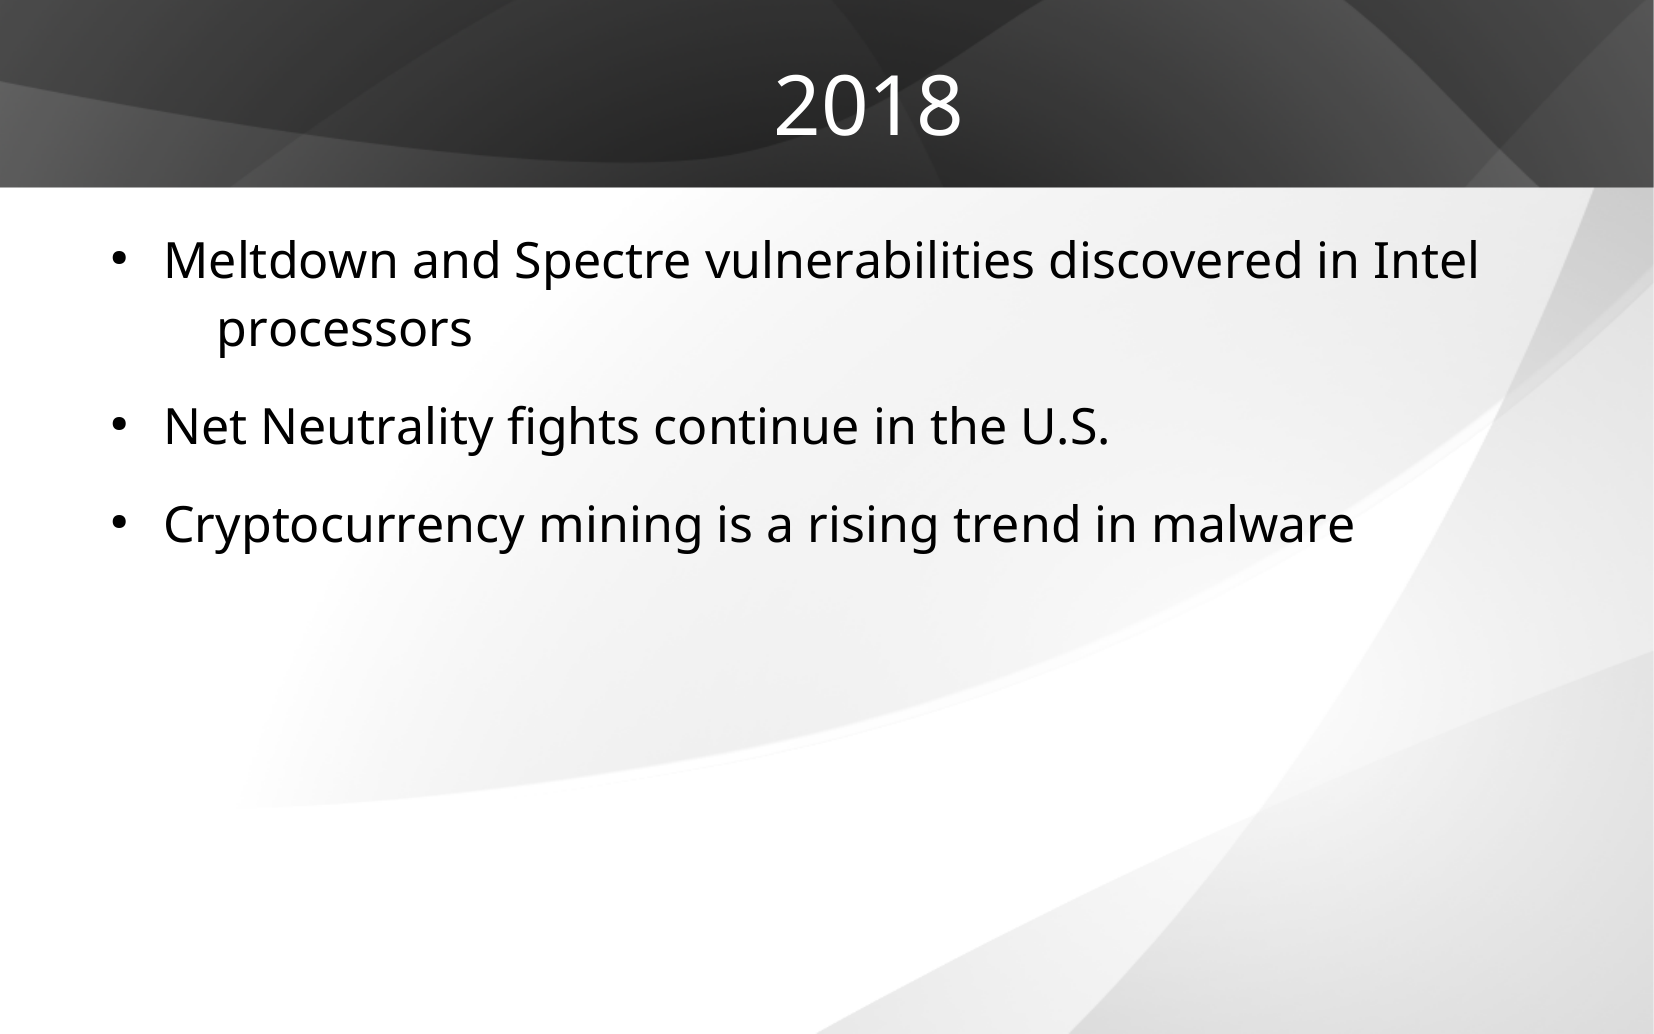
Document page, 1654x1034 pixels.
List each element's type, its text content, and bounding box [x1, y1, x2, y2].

list Meltdown and Spectre vulnerabilities discovered in Intel processors Net Neutrality fights continue in the U.S. Cryptocurrency mining is a rising trend in malware [75, 225, 1613, 1013]
picture [0, 0, 1654, 1034]
title 2018 [124, 0, 1613, 208]
